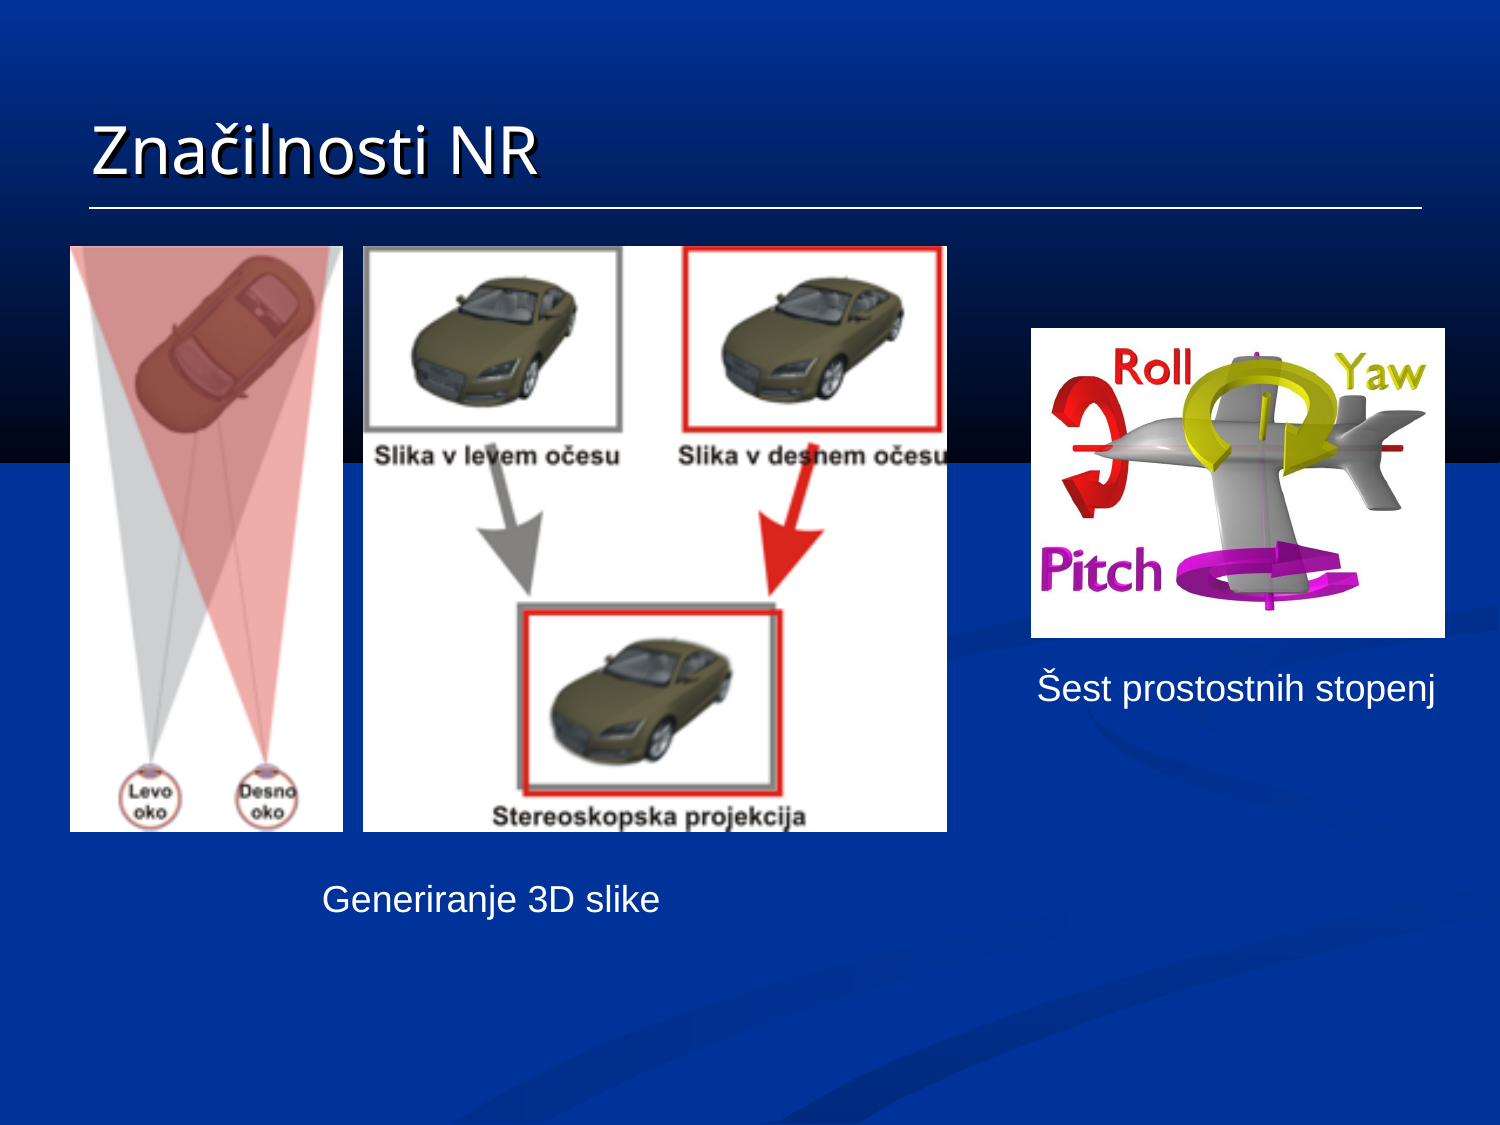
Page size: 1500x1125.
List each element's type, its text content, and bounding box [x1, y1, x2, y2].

text_box Generiranje 3D slike [307, 867, 676, 928]
picture [70, 246, 343, 833]
picture [1031, 328, 1445, 639]
picture [363, 246, 947, 833]
text_box Značilnosti NR [76, 54, 1352, 242]
text_box Šest prostostnih stopenj [1019, 656, 1454, 717]
